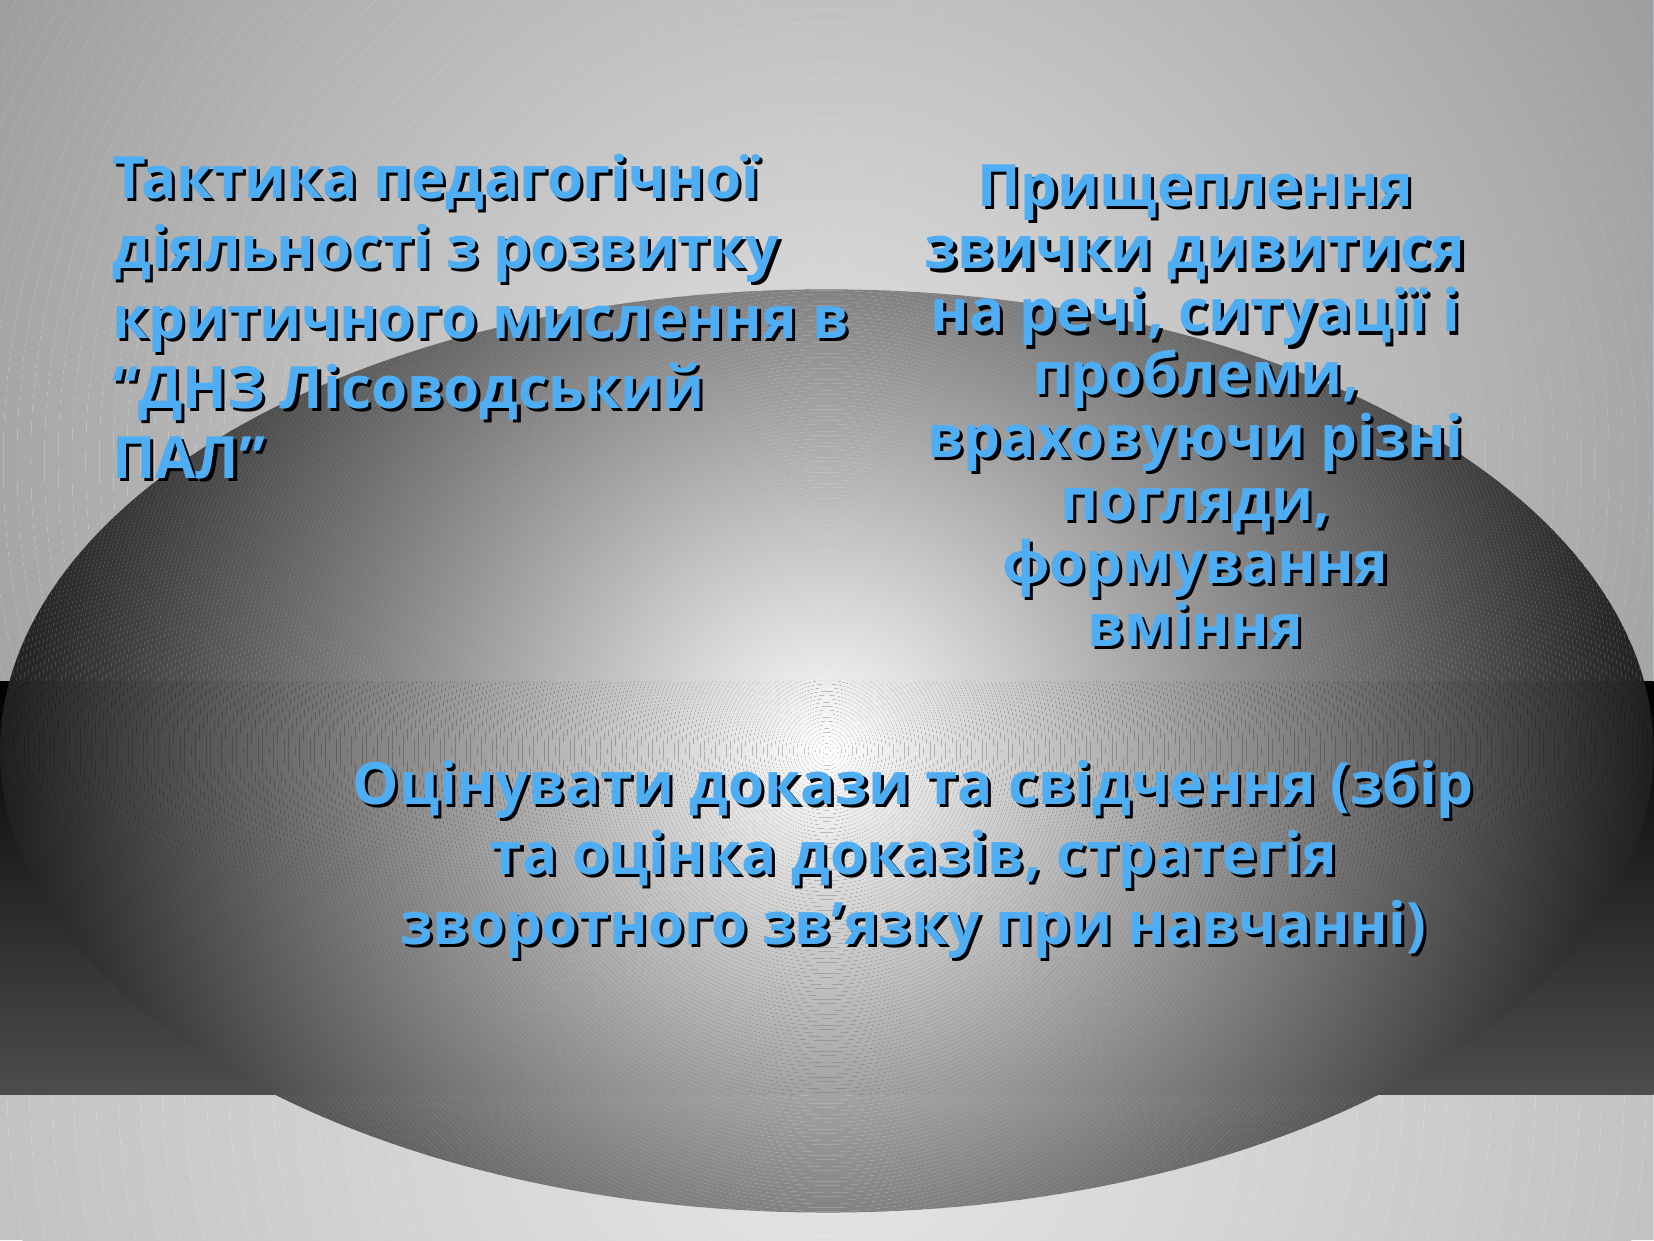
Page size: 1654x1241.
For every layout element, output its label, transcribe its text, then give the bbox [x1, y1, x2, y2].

title Оцінувати докази та свідчення (збір та оцінка доказів, стратегія зворотного зв’язку при навчанні) [324, 738, 1503, 998]
list Прищеплення звички дивитися на речі, ситуації і проблеми, враховуючи різні погляди, формування вміння [885, 147, 1489, 691]
list Тактика педагогічної діяльності з розвитку критичного мислення в “ДНЗ Лісоводський ПАЛ” [70, 132, 875, 680]
